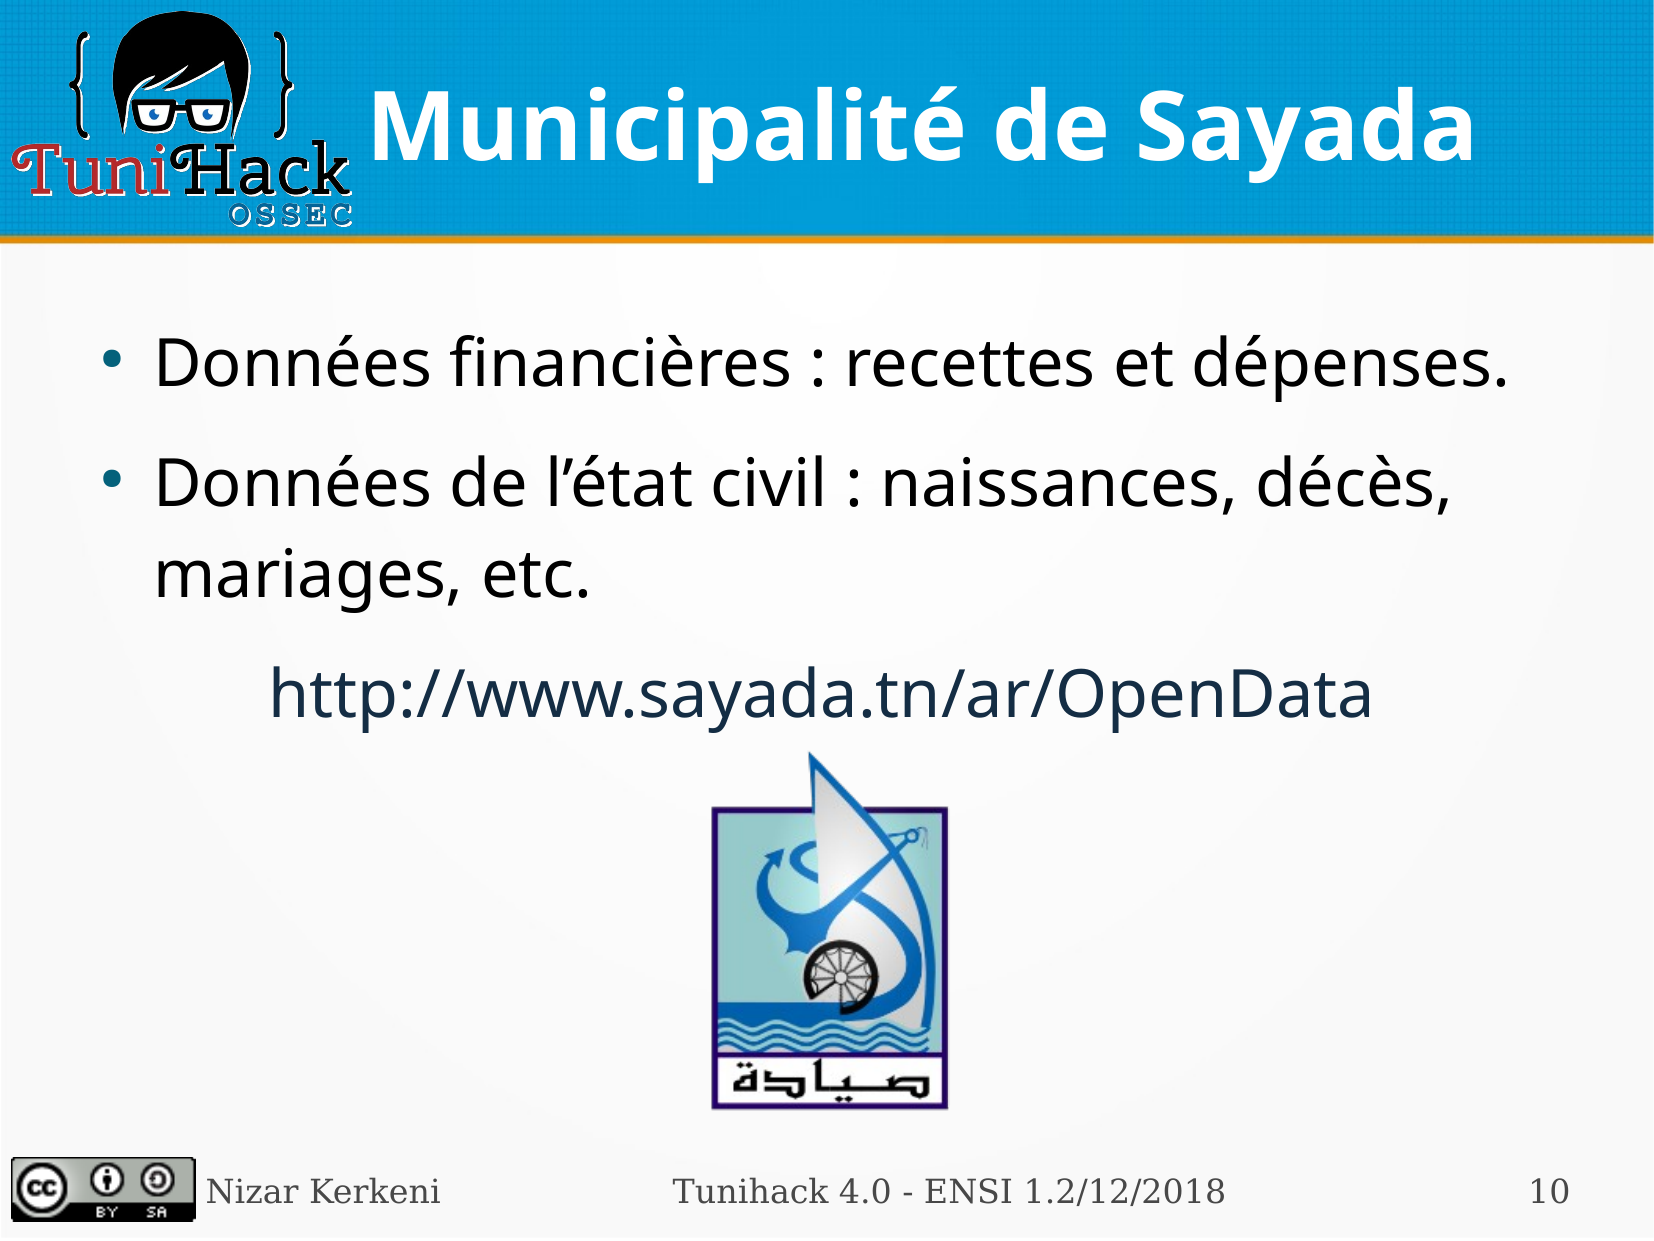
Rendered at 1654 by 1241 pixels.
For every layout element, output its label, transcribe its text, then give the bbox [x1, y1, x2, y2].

title Municipalité de Sayada [366, 19, 1619, 227]
picture [0, 233, 1654, 1241]
picture [240, 157, 276, 196]
picture [335, 207, 342, 216]
picture [63, 158, 170, 196]
picture [70, 32, 89, 139]
picture [313, 140, 350, 196]
picture [312, 206, 319, 212]
picture [113, 12, 250, 135]
picture [233, 207, 243, 216]
picture [279, 157, 310, 196]
picture [156, 144, 164, 153]
picture [171, 144, 236, 195]
picture [12, 144, 61, 195]
picture [274, 32, 294, 139]
picture [266, 219, 274, 225]
picture [243, 212, 250, 225]
list Données financières : recettes et dépenses. Données de l’état civil : naissances, décès, mariages, etc. http://www.sayada.tn/ar/OpenData [82, 315, 1563, 1146]
